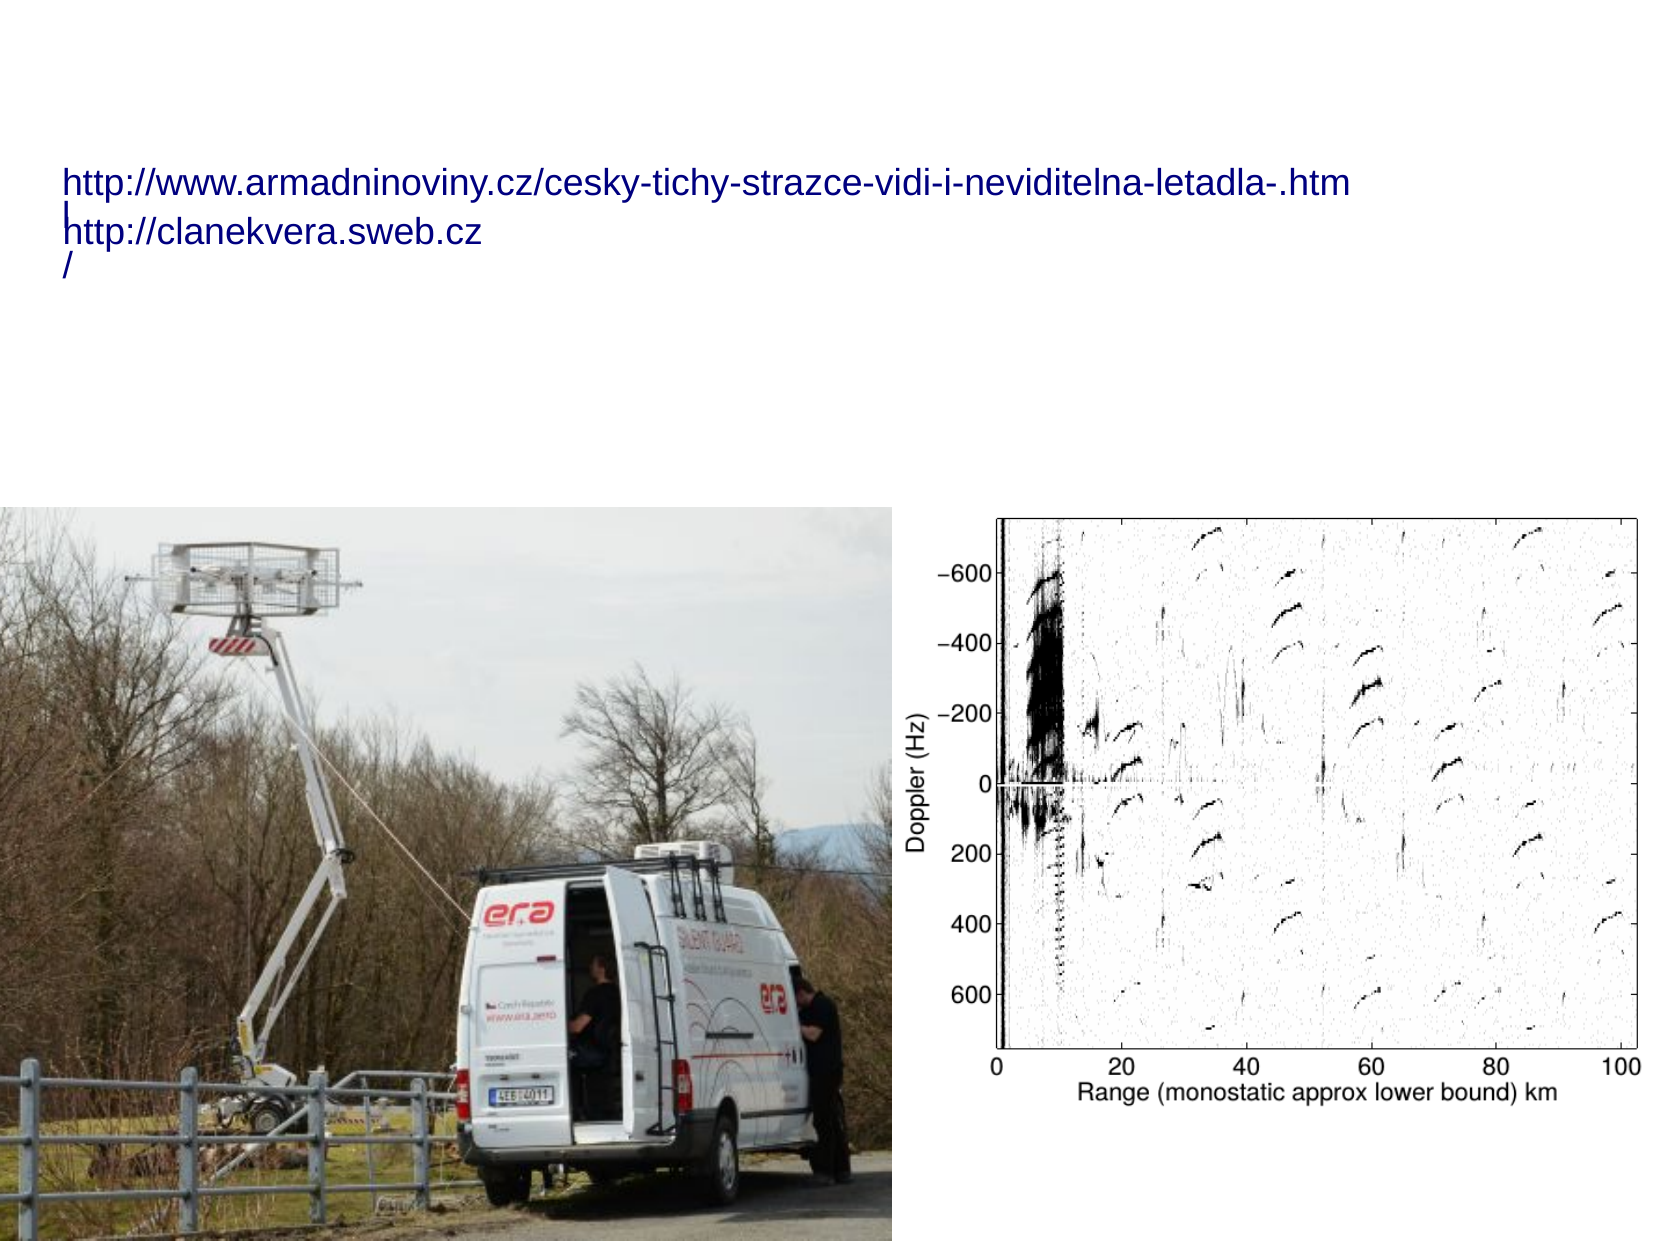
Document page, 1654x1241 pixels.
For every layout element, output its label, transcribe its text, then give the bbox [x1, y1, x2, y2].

text_box http://clanekvera.sweb.cz/ [47, 202, 508, 260]
picture [0, 496, 1654, 1241]
text_box http://www.armadninoviny.cz/cesky-tichy-strazce-vidi-i-neviditelna-letadla-.html [47, 153, 1371, 211]
